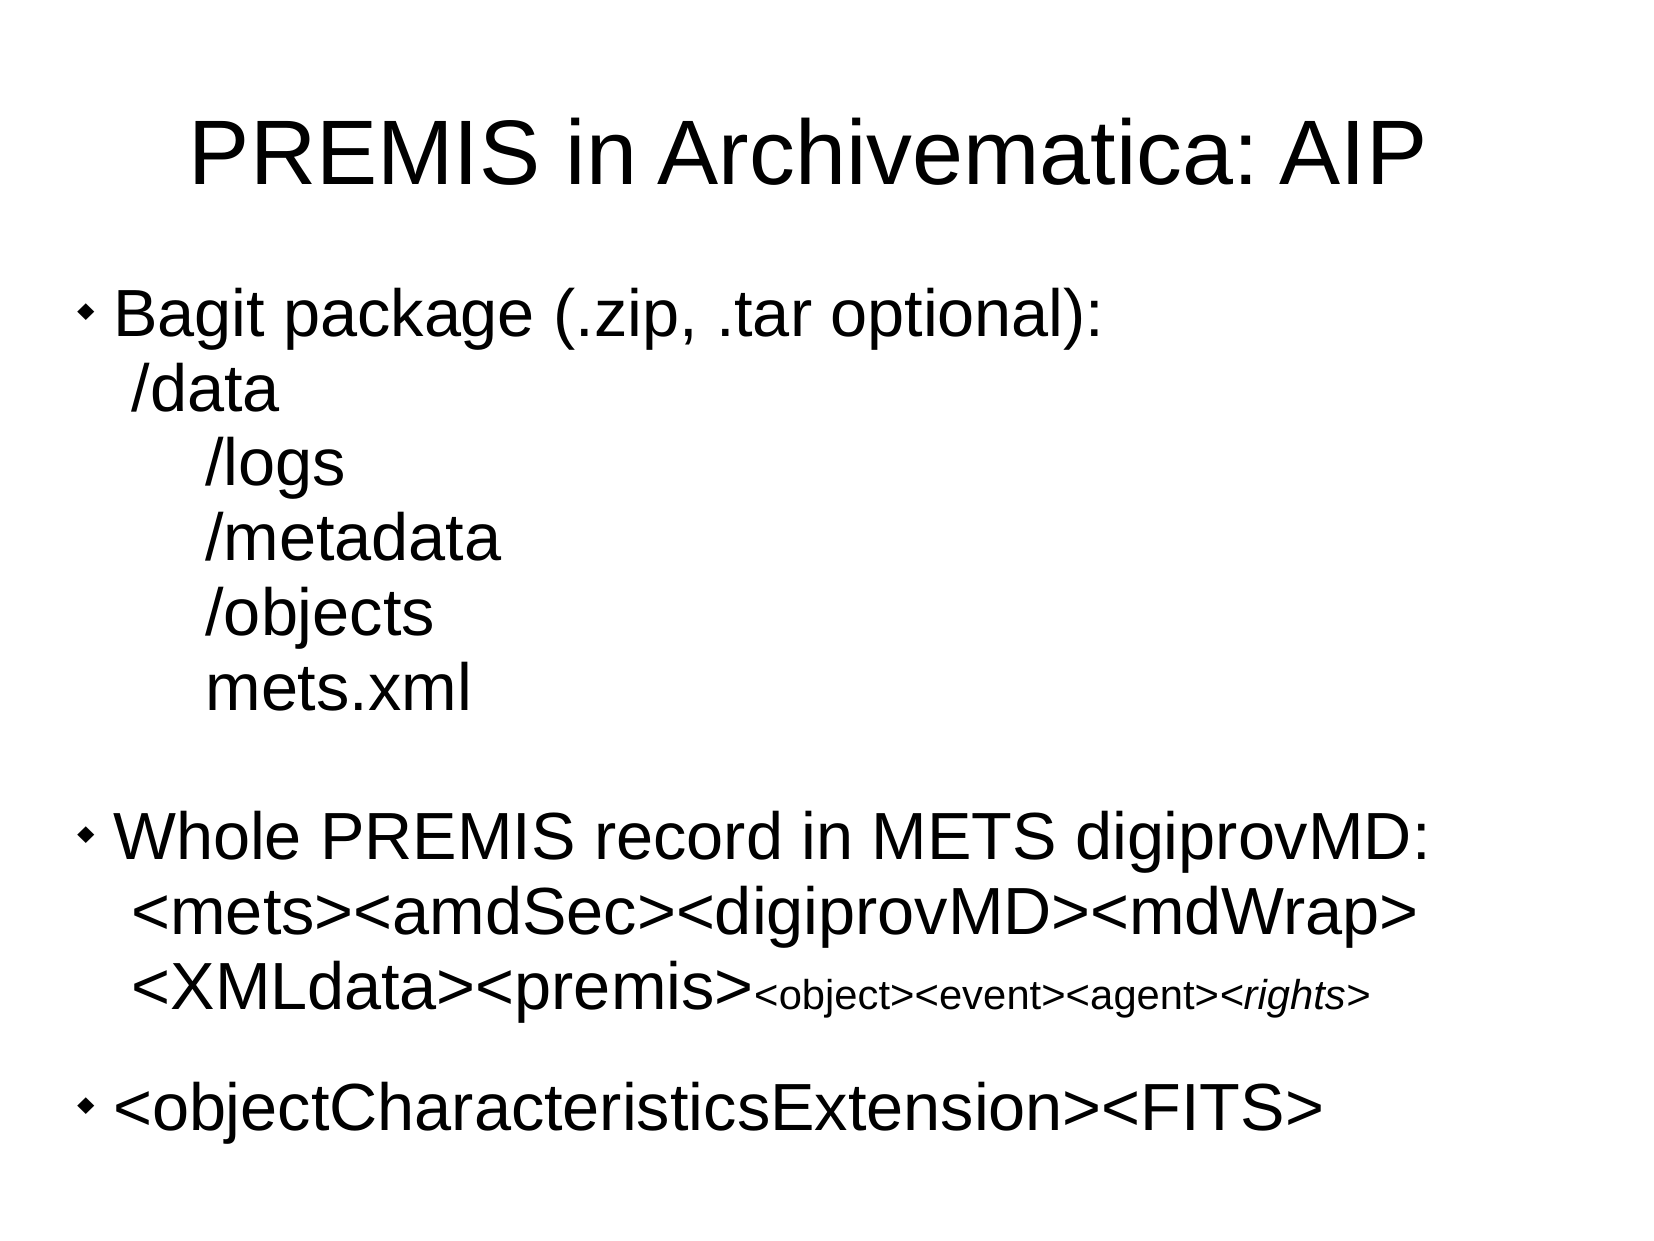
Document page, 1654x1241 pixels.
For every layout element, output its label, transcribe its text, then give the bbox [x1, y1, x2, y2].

title PREMIS in Archivematica: AIP [82, 56, 1571, 250]
subtitle Bagit package (.zip, .tar optional): /data /logs /metadata /objects mets.xml Whole PREMIS record in METS digiprovMD: <mets><amdSec><digiprovMD><mdWrap> <XMLdata><premis><object><event><agent><rights> <objectCharacteristicsExtension><FITS> [77, 275, 1566, 1145]
